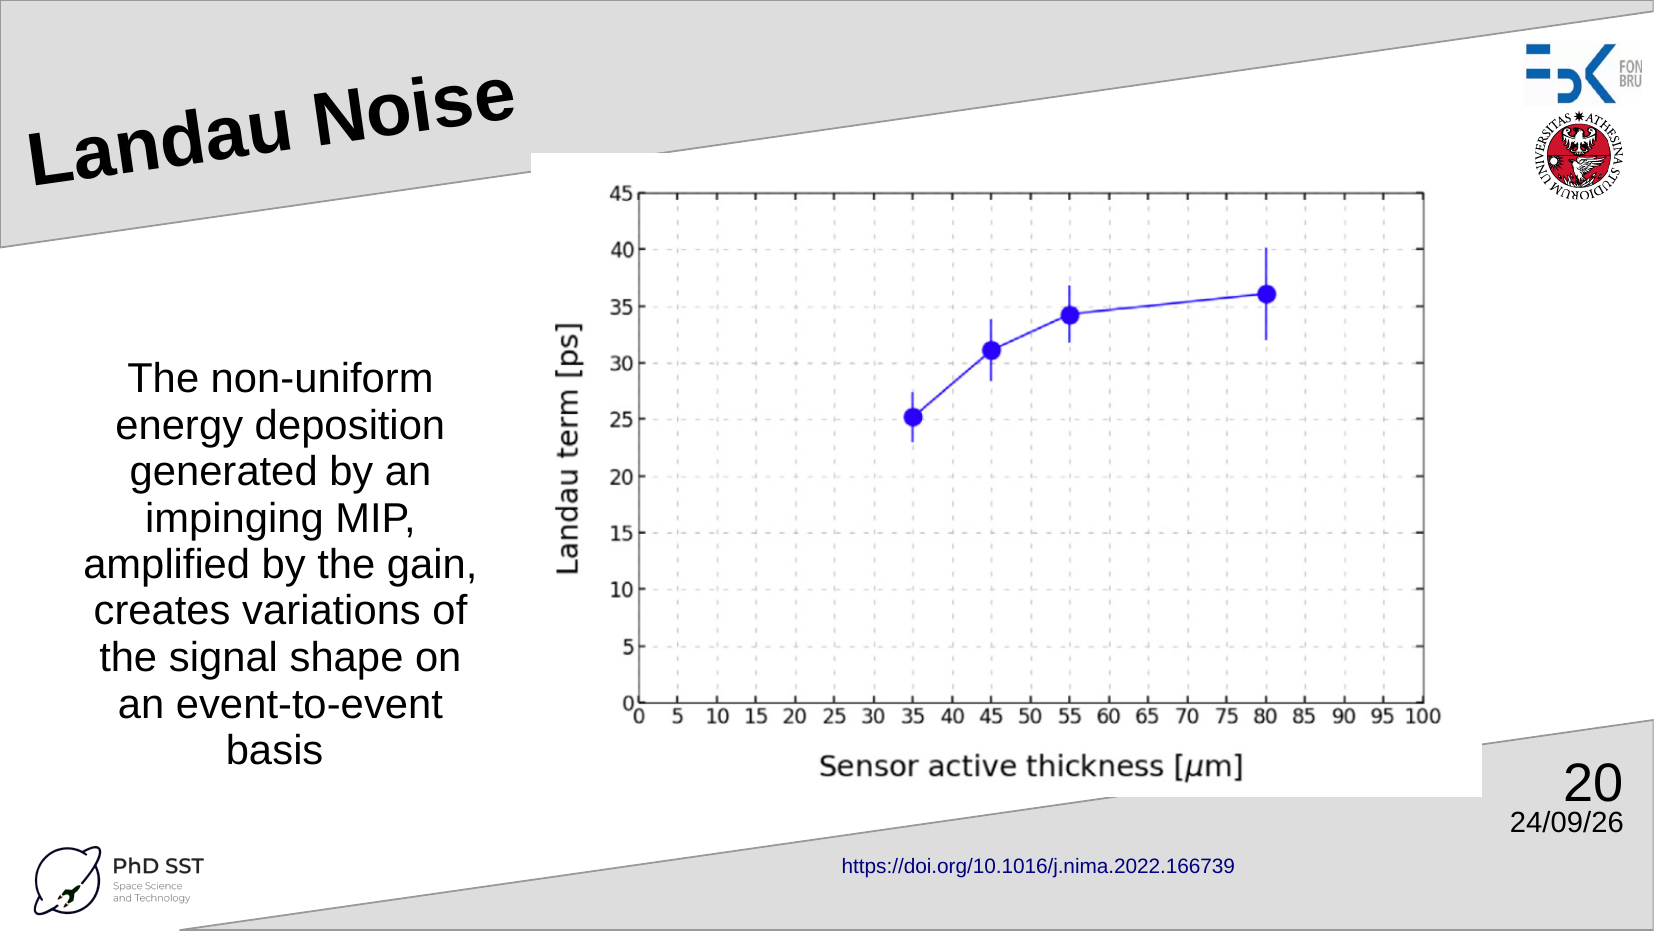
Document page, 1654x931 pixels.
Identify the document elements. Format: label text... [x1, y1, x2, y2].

text_box https://doi.org/10.1016/j.nima.2022.166739 [826, 847, 1250, 886]
text_box The non-uniform energy deposition generated by an impinging MIP, amplified by the gain, creates variations of the signal shape on an event-to-event basis [59, 301, 502, 739]
picture [29, 840, 207, 916]
picture [1535, 111, 1625, 200]
title Landau Noise [16, 0, 751, 245]
picture [1523, 41, 1642, 106]
picture [531, 153, 1482, 797]
